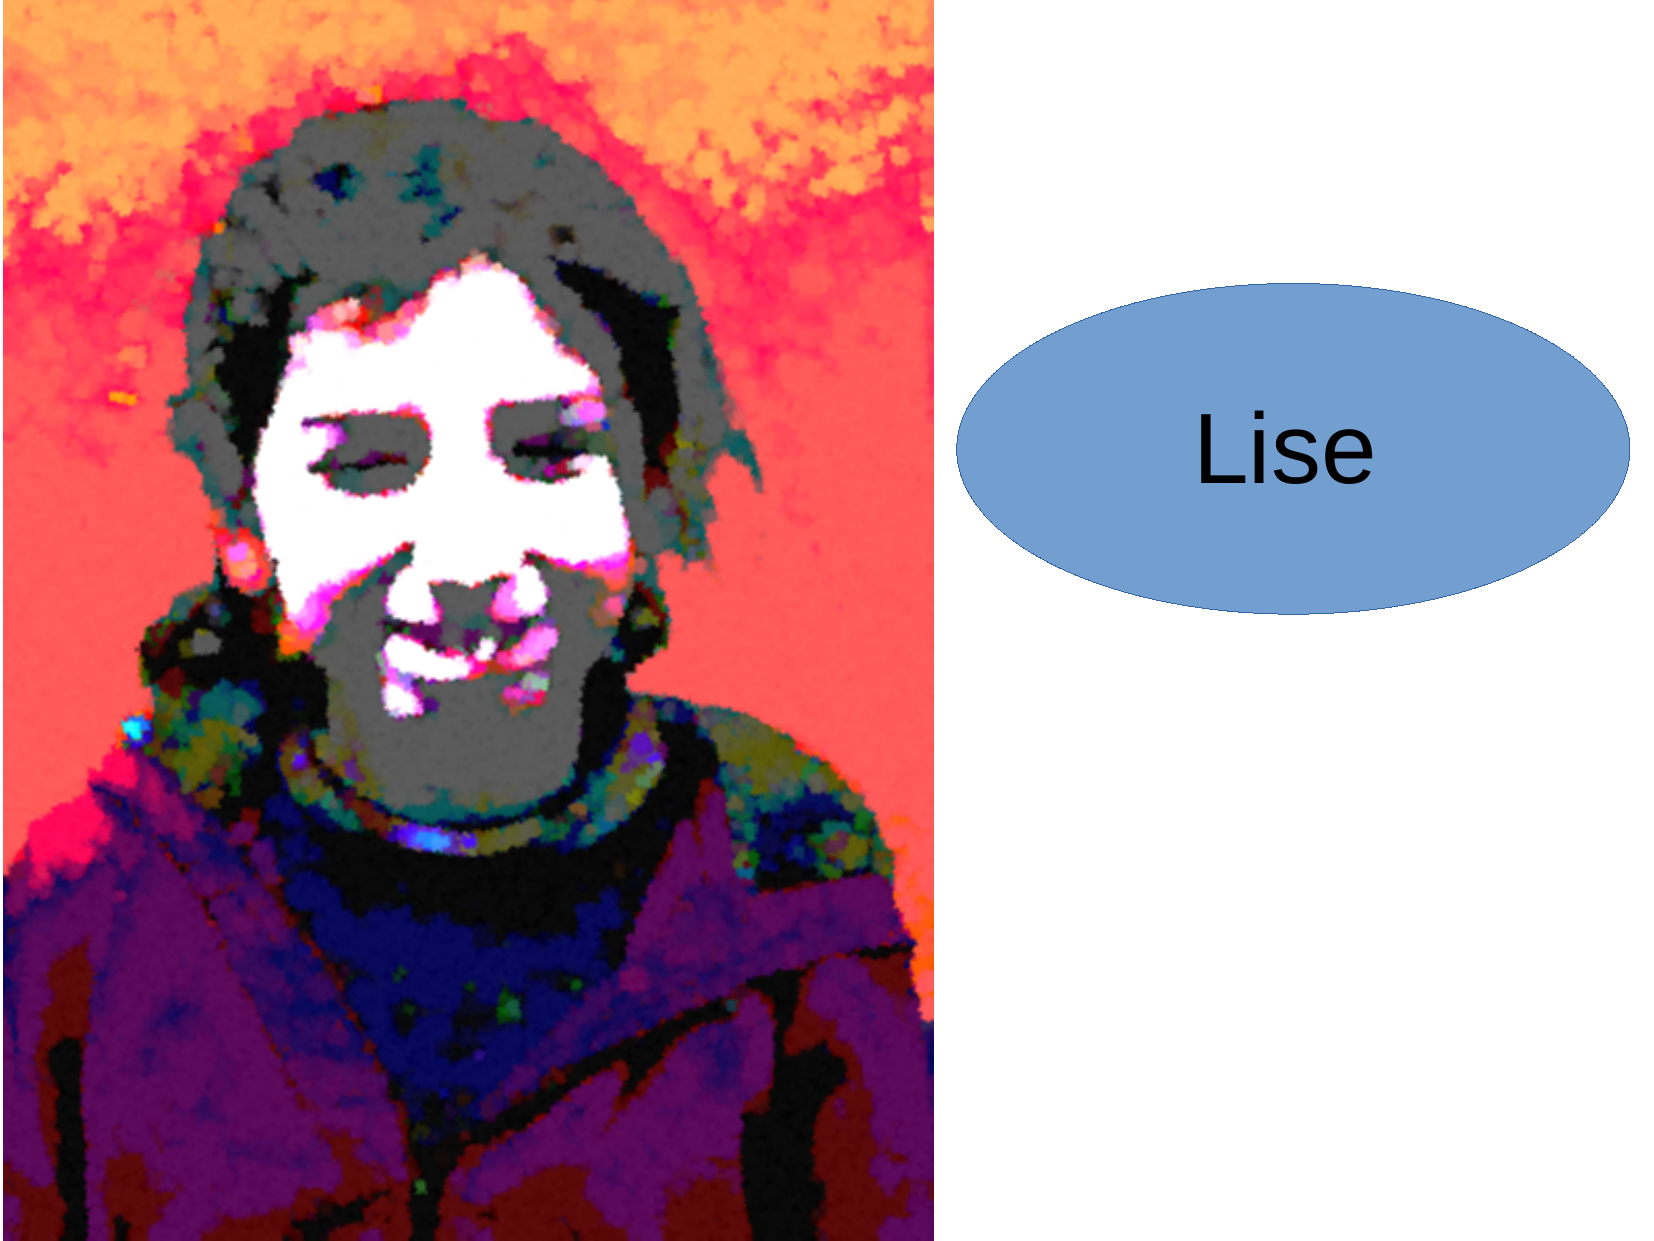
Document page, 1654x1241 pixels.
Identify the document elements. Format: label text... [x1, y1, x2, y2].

text_box Lise [956, 283, 1630, 615]
picture [3, 0, 934, 1241]
